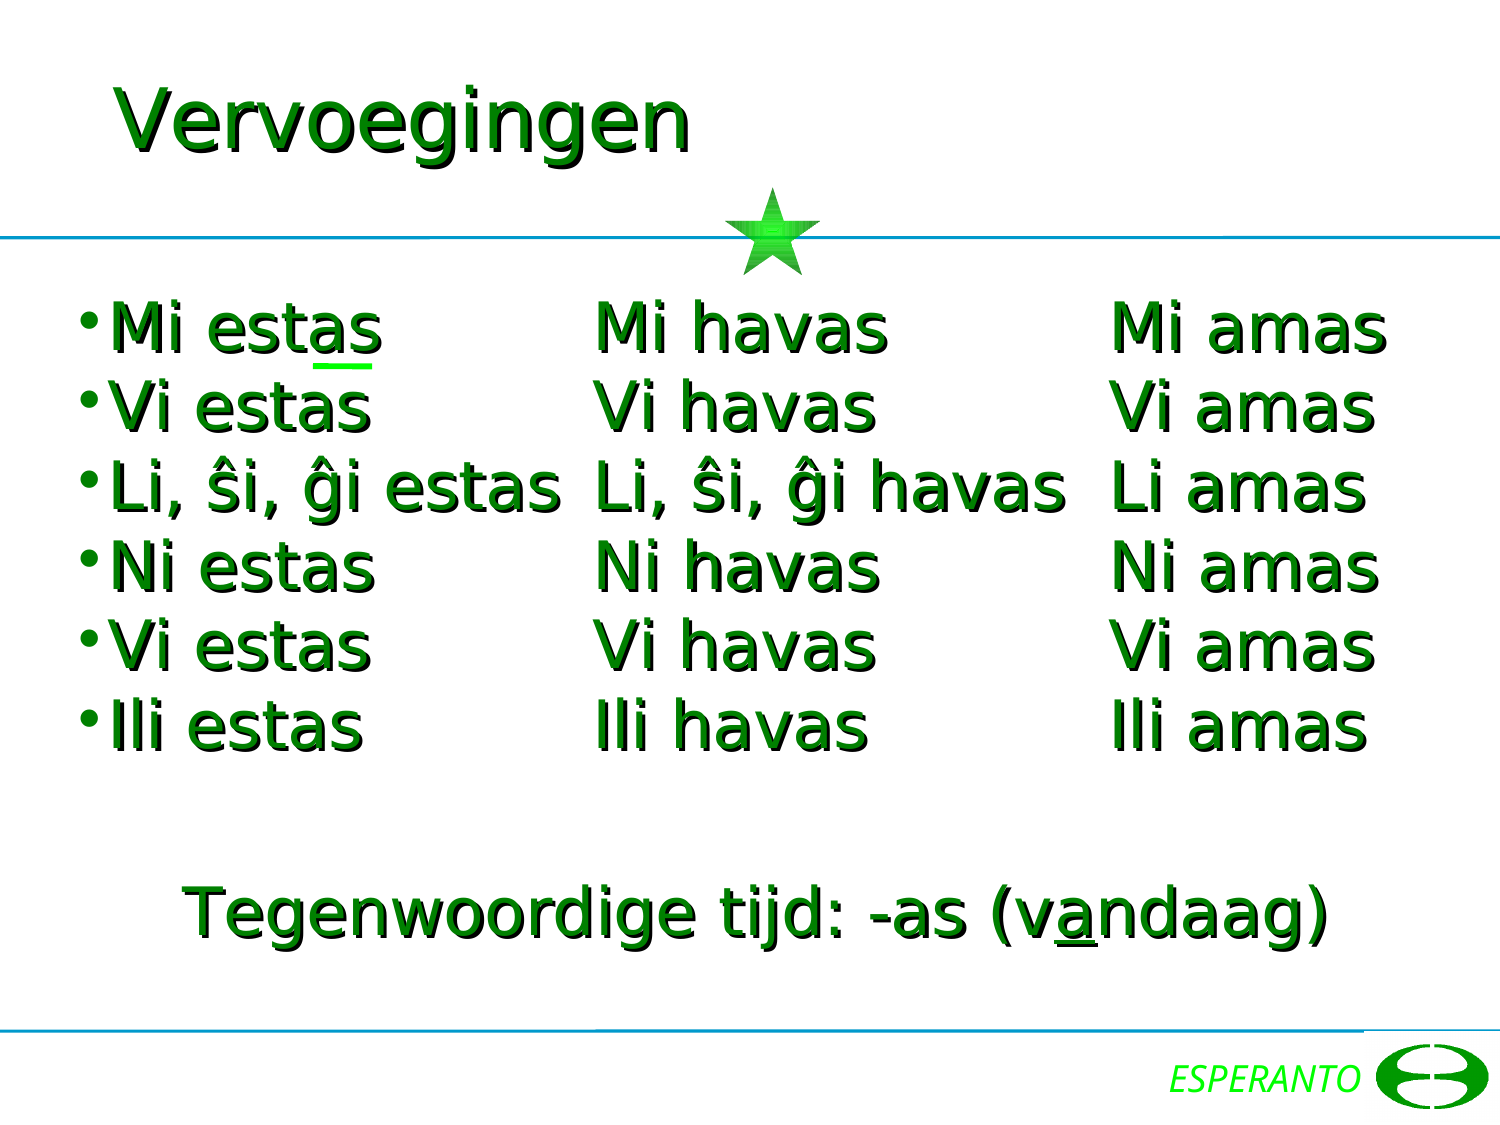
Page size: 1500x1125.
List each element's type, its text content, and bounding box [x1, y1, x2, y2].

text_box Tegenwoordige tijd: -as (vandaag) [88, 883, 1424, 949]
title Vervoegingen [112, 5, 1448, 245]
list Mi estas Mi havas Mi amas Vi estas Vi havas Vi amas Li, ŝi, ĝi estas Li, ŝi, ĝi havas Li amas Ni estas Ni havas Ni amas Vi estas Vi havas Vi amas Ili estas Ili havas Ili amas [78, 299, 1448, 827]
picture [1364, 1032, 1500, 1122]
